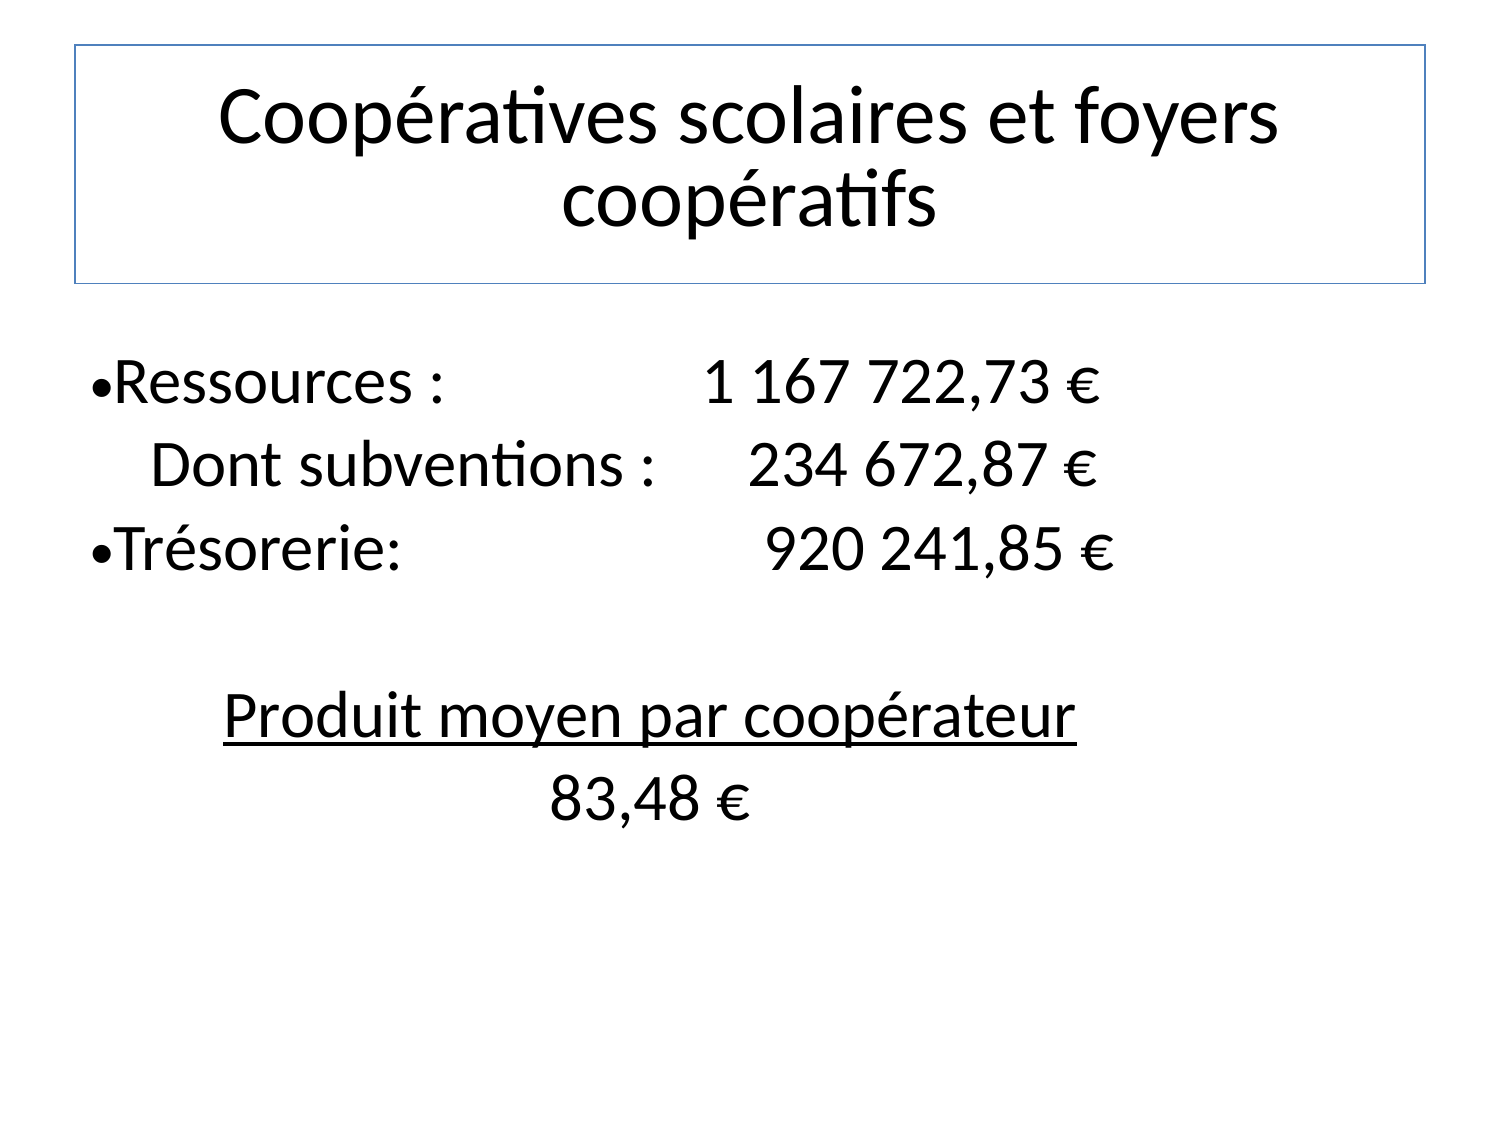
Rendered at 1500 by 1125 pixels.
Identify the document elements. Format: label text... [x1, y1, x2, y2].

text_box Coopératives scolaires et foyers coopératifs [75, 45, 1426, 262]
text_box Ressources : 1 167 722,73 € Dont subventions : 234 672,87 € Trésorerie: 920 241,85 € Produit moyen par coopérateur 83,48 € [75, 262, 1426, 1005]
